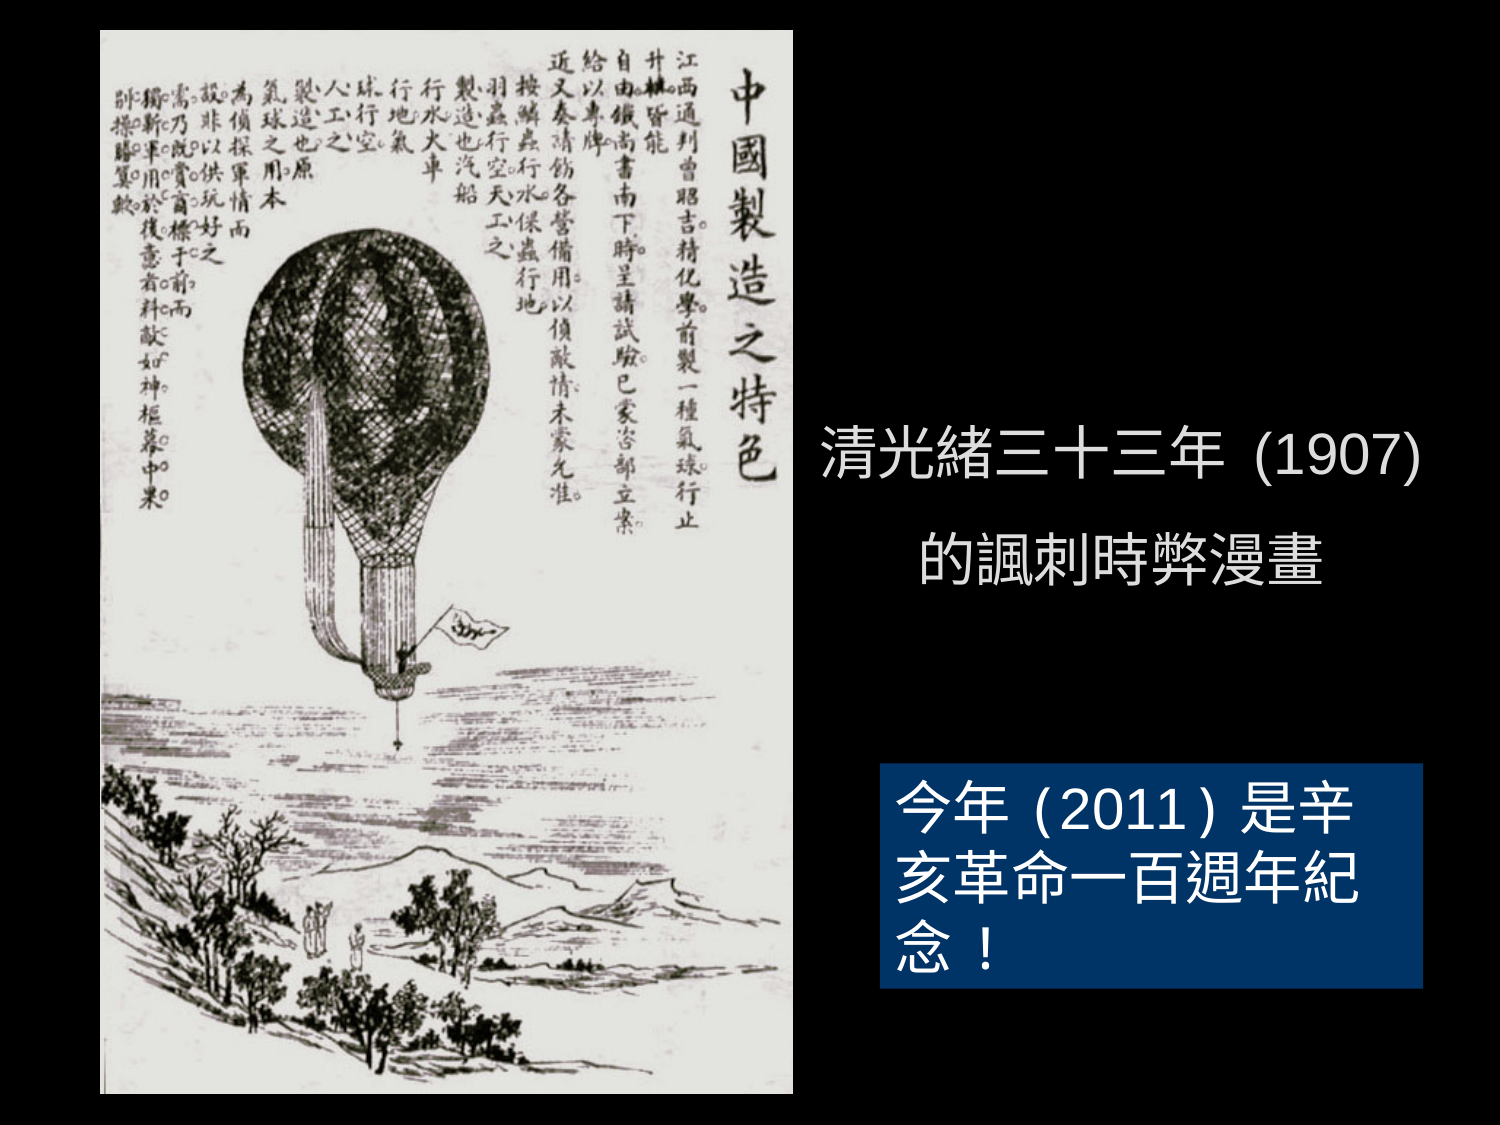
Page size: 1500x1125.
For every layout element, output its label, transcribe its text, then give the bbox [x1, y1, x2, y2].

picture [100, 30, 793, 1094]
text_box 清光緒三十三年 (1907) 的諷刺時弊漫畫 [804, 408, 1438, 601]
text_box 今年(2011)是辛亥革命一百週年紀念 ! [879, 763, 1424, 989]
